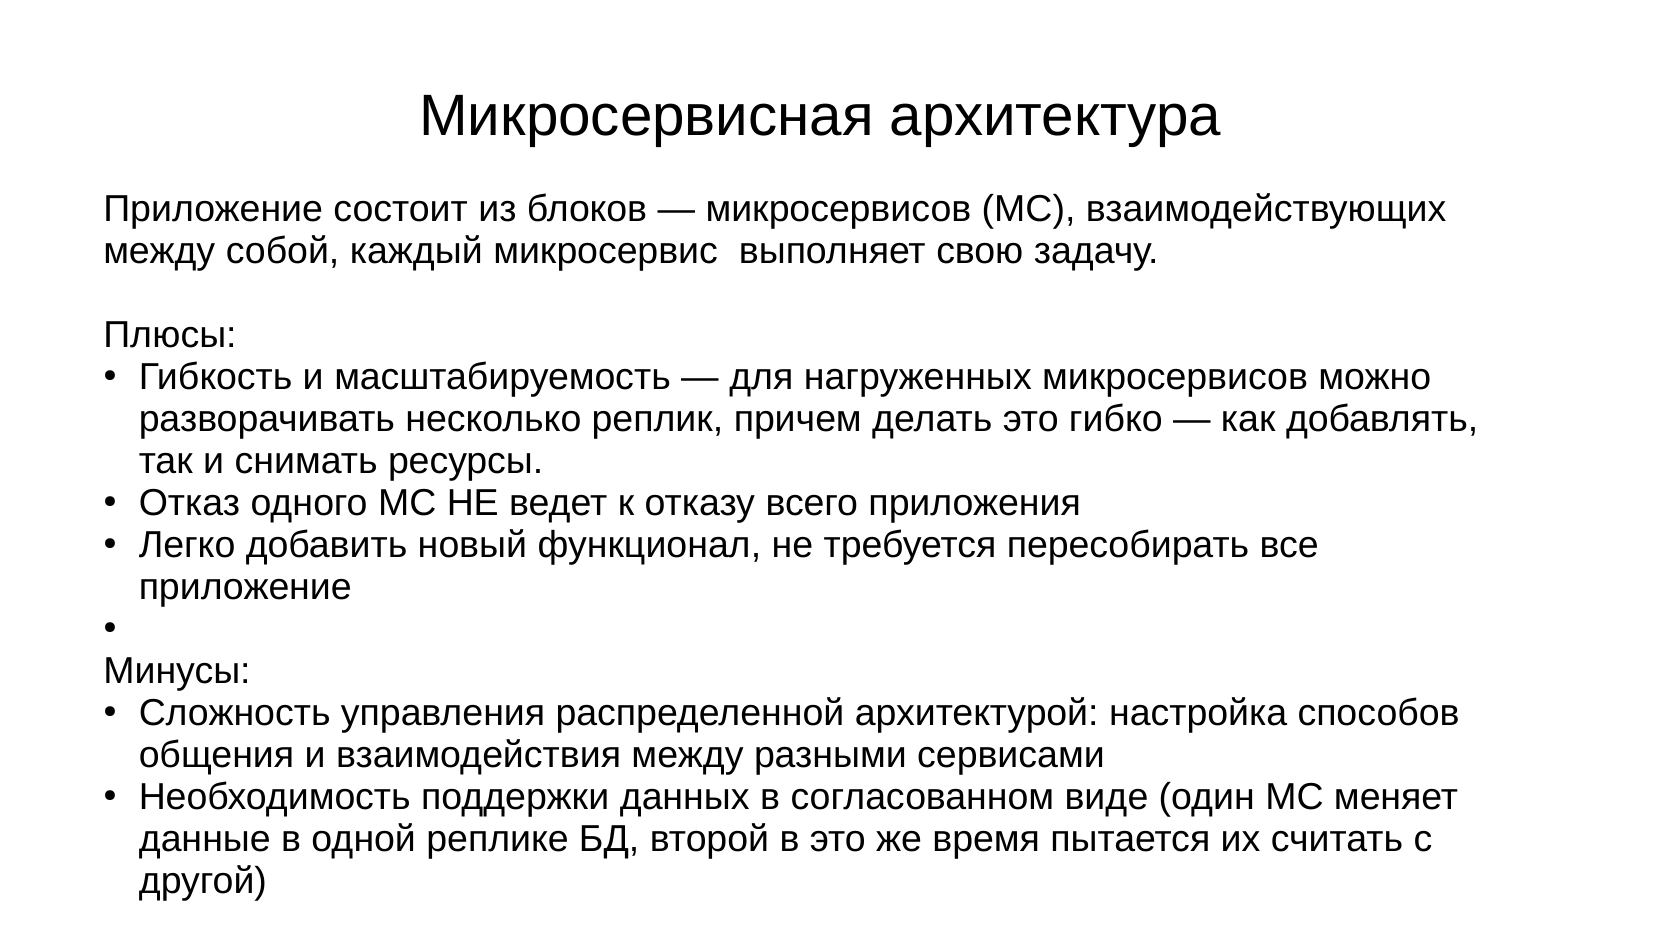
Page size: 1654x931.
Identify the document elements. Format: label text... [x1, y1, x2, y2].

text_box Приложение состоит из блоков — микросервисов (МС), взаимодействующих между собой, каждый микросервис выполняет свою задачу. Плюсы: Гибкость и масштабируемость — для нагруженных микросервисов можно разворачивать несколько реплик, причем делать это гибко — как добавлять, так и снимать ресурсы. Отказ одного МС НЕ ведет к отказу всего приложения Легко добавить новый функционал, не требуется пересобирать все приложение Минусы: Сложность управления распределенной архитектурой: настройка способов общения и взаимодействия между разными сервисами Необходимость поддержки данных в согласованном виде (один МС меняет данные в одной реплике БД, второй в это же время пытается их считать с другой) [88, 180, 1536, 909]
title Микросервисная архитектура [76, 37, 1565, 193]
